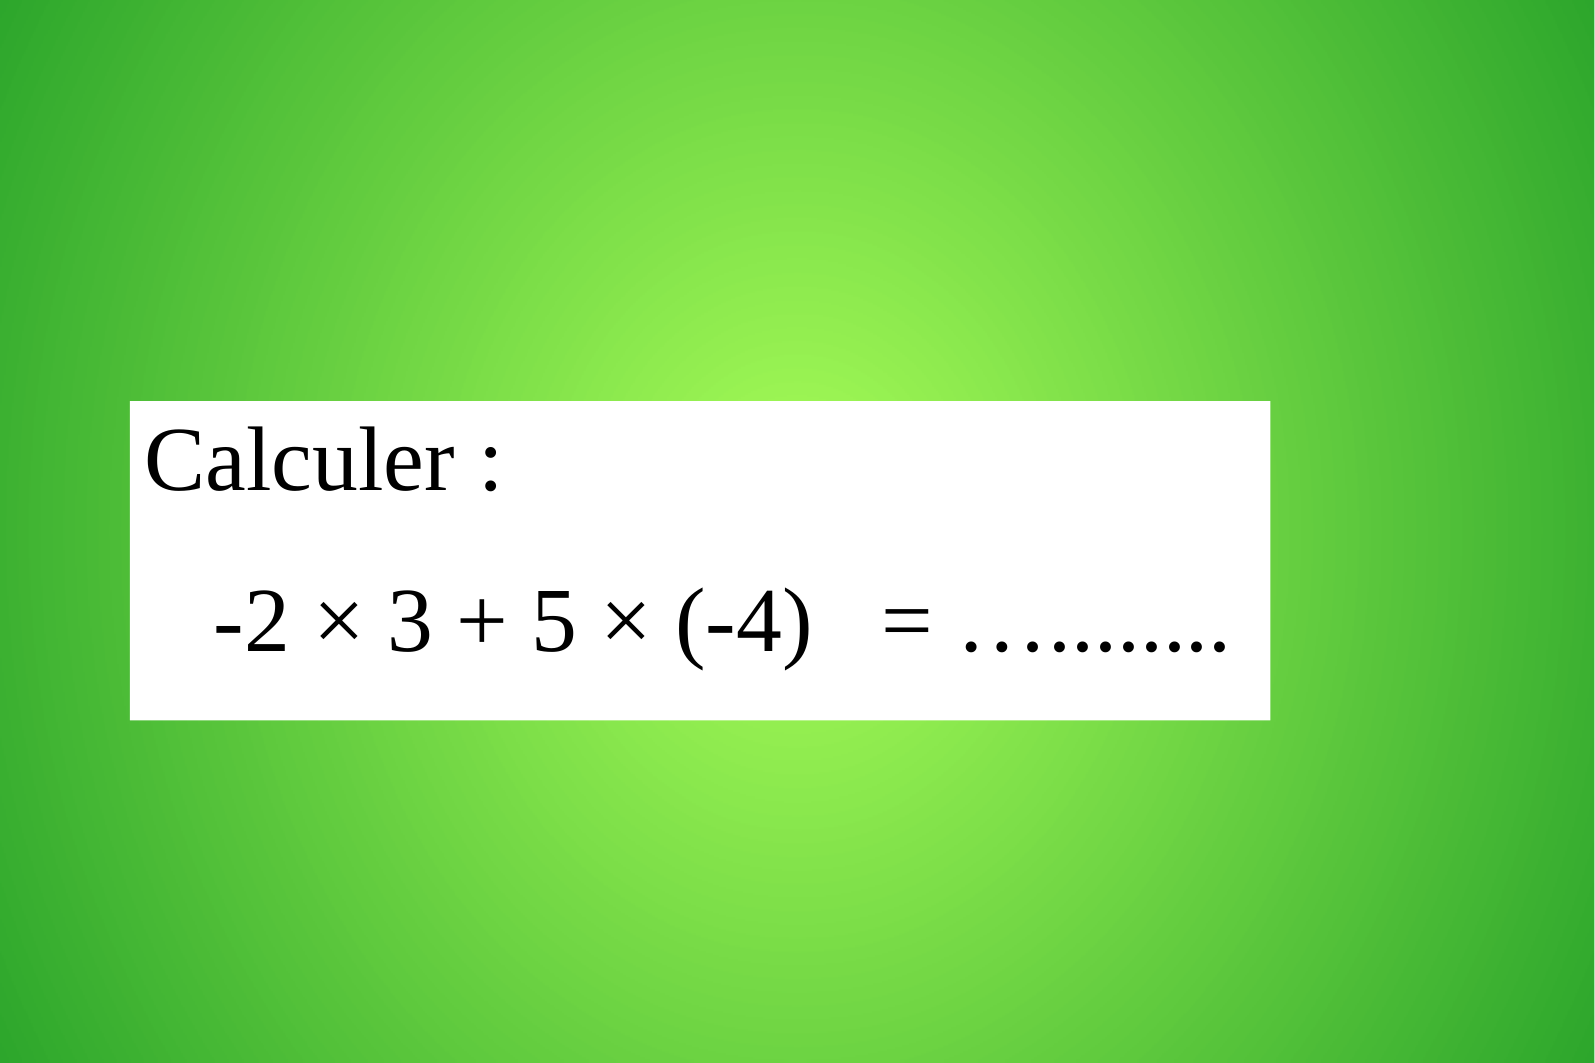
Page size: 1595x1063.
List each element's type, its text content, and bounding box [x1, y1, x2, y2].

text_box Calculer : -2 × 3 + 5 × (-4) = …........ [129, 401, 1271, 721]
picture [0, 0, 1595, 1063]
